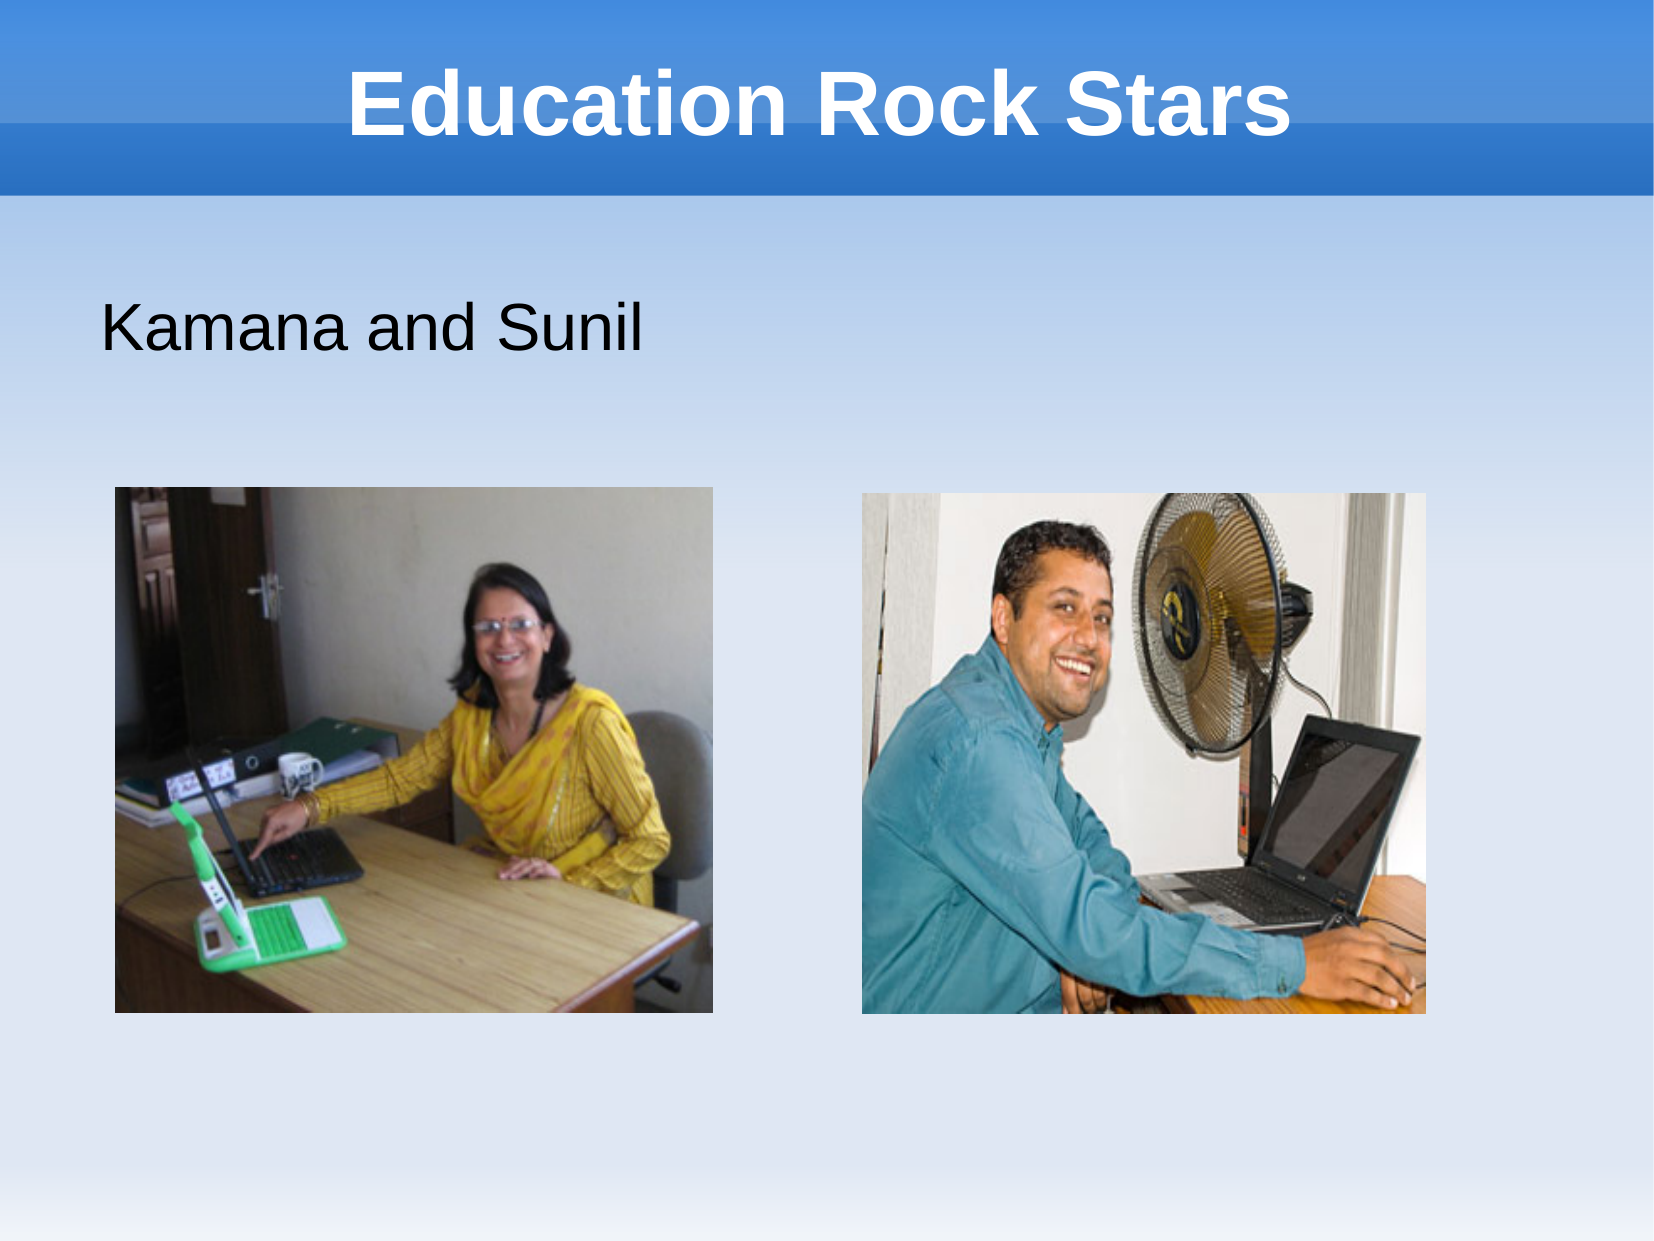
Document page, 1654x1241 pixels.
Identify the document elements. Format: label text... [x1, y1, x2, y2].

picture [0, 0, 1654, 1241]
title Education Rock Stars [76, 7, 1565, 200]
list Kamana and Sunil [82, 290, 1571, 1094]
